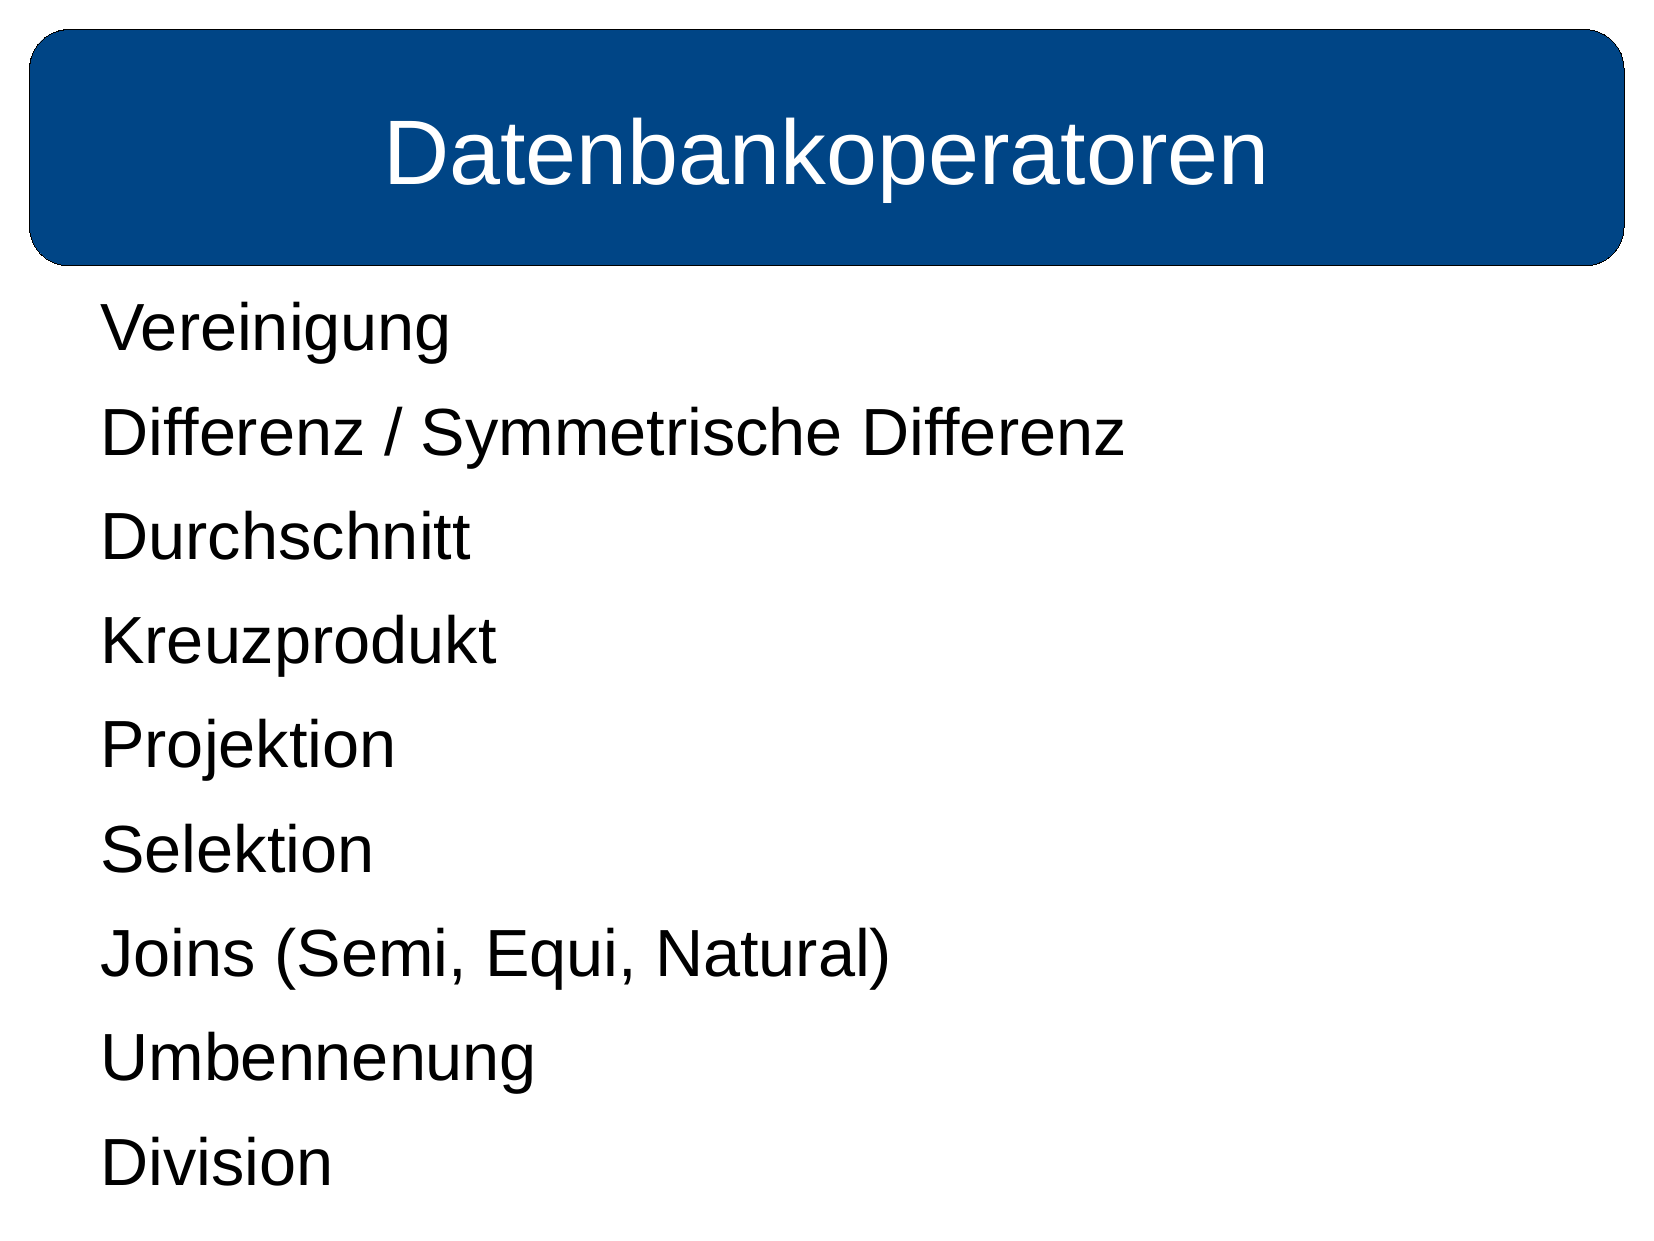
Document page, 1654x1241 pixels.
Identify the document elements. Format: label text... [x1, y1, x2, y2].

title Datenbankoperatoren [82, 49, 1571, 257]
list Vereinigung Differenz / Symmetrische Differenz Durchschnitt Kreuzprodukt Projektion Selektion Joins (Semi, Equi, Natural) Umbennenung Division [82, 290, 1571, 1200]
